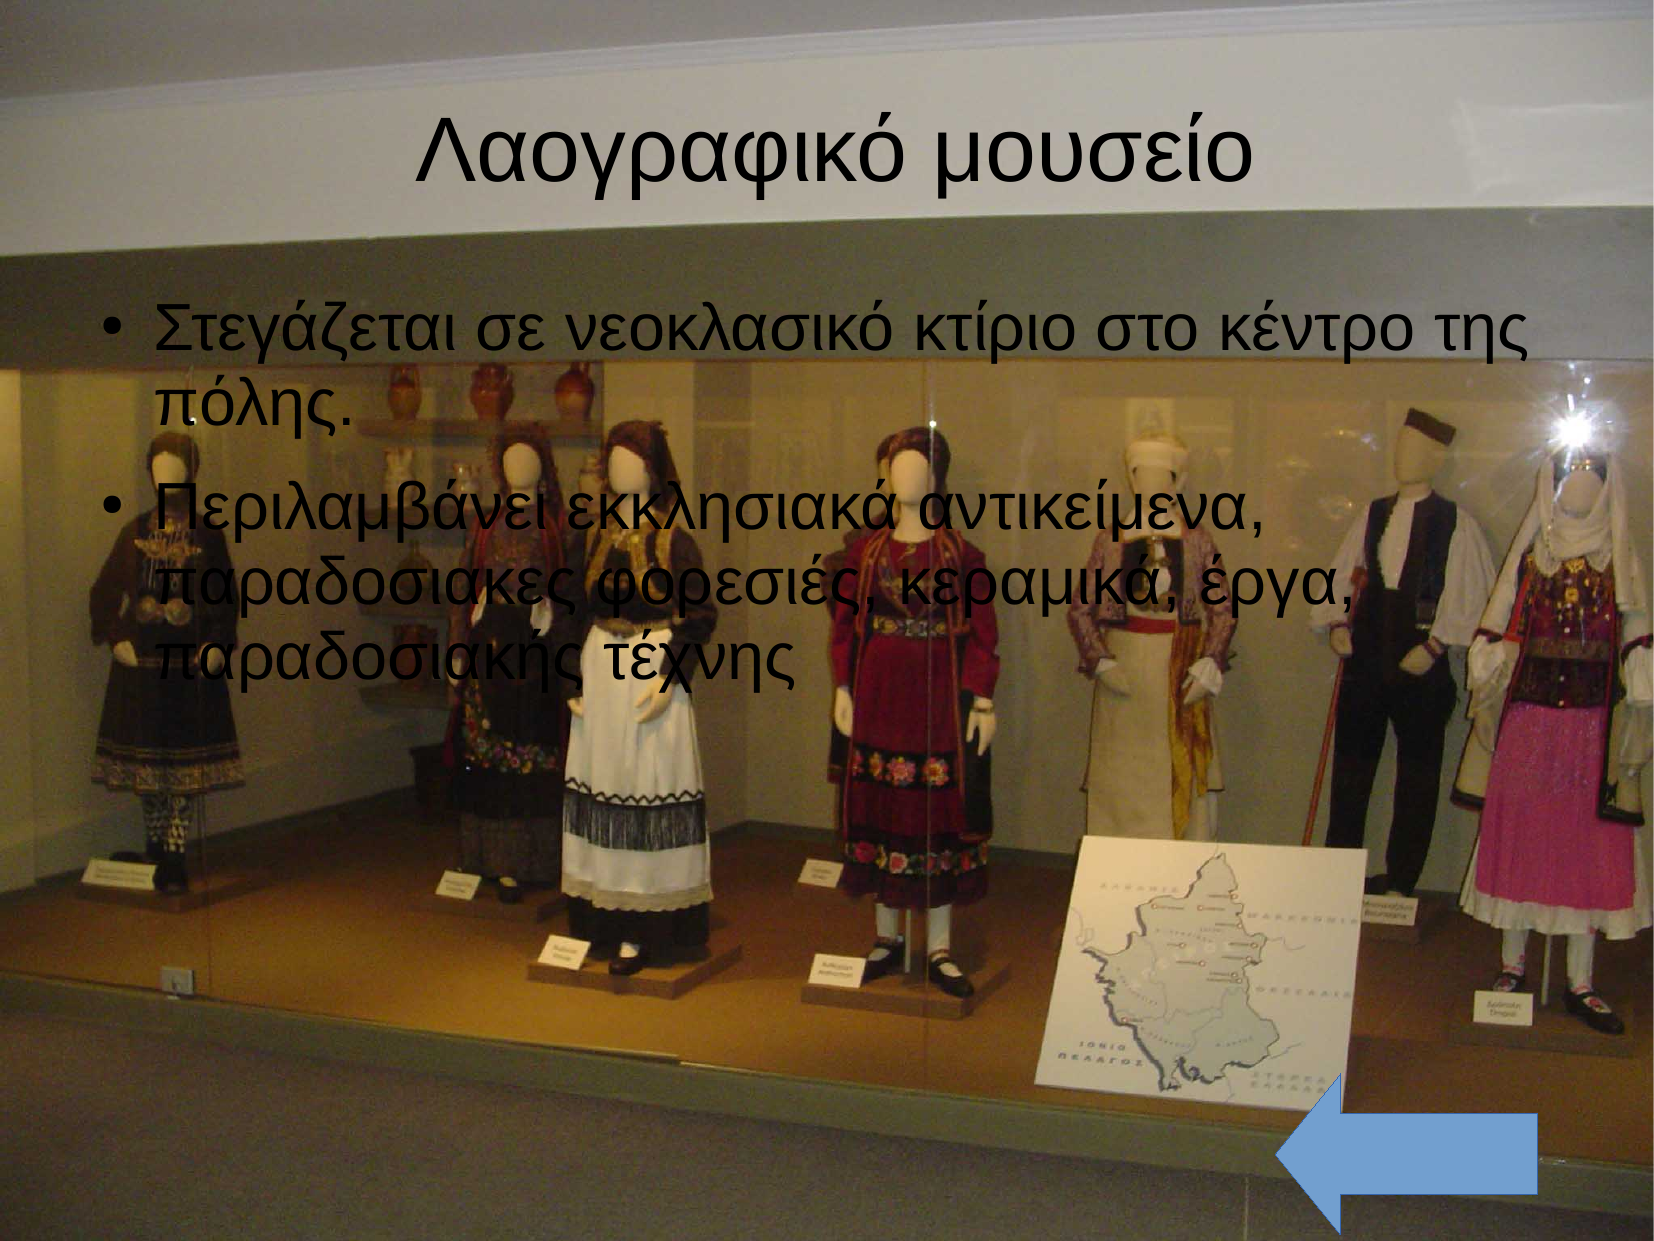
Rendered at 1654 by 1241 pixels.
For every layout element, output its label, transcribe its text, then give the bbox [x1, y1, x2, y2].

list Στεγάζεται σε νεοκλασικό κτίριο στο κέντρο της πόλης. Περιλαμβάνει εκκλησιακά αντικείμενα, παραδοσιακες φορεσιές, κεραμικά, έργα, παραδοσιακής τέχνης [82, 290, 1571, 1010]
title Λαογραφικό μουσείο [92, 46, 1581, 254]
text_box [1275, 1073, 1538, 1235]
picture [0, 0, 1654, 1241]
